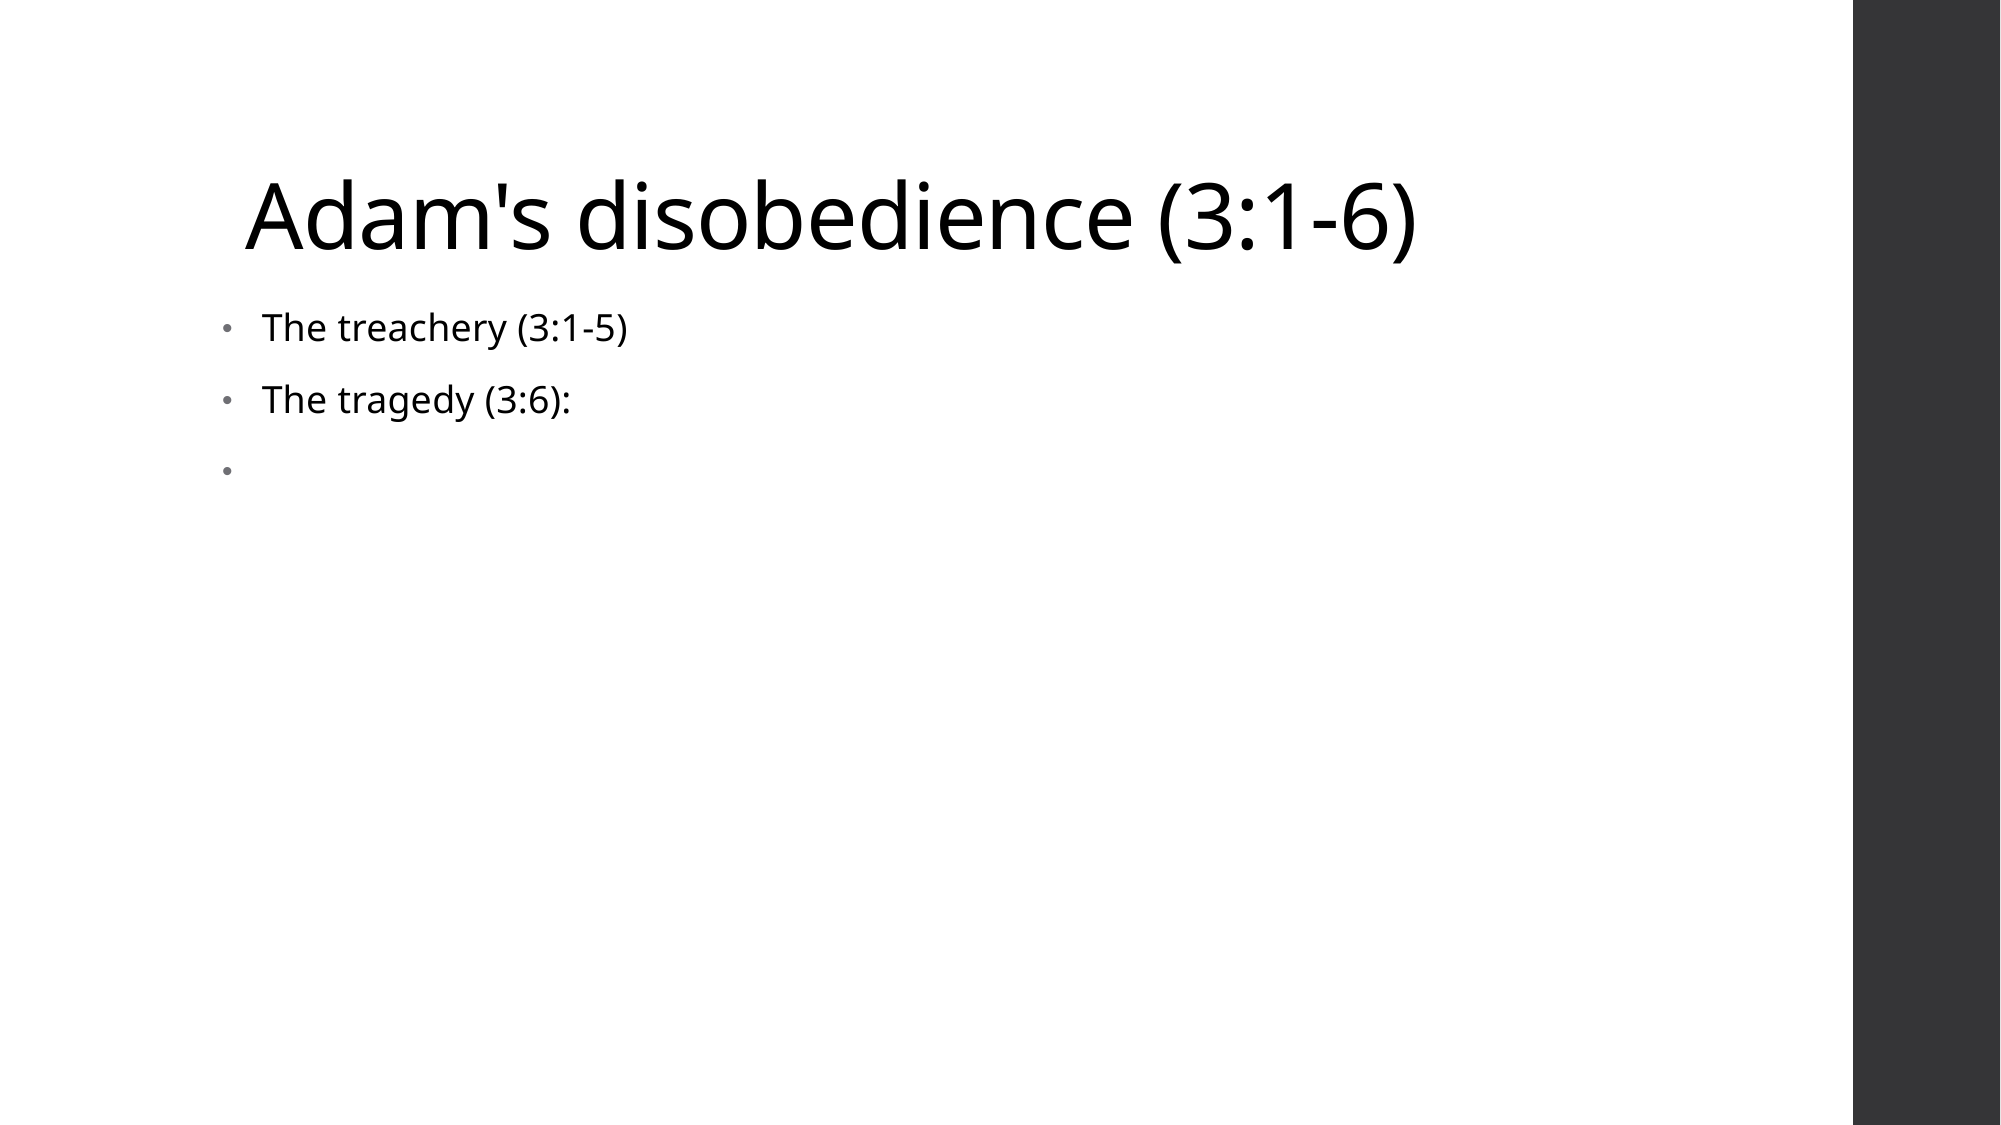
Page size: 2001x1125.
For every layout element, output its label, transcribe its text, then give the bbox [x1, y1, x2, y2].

title Adam's disobedience (3:1-6) [206, 60, 1797, 278]
list The treachery (3:1-5) The tragedy (3:6): [206, 299, 1617, 1014]
